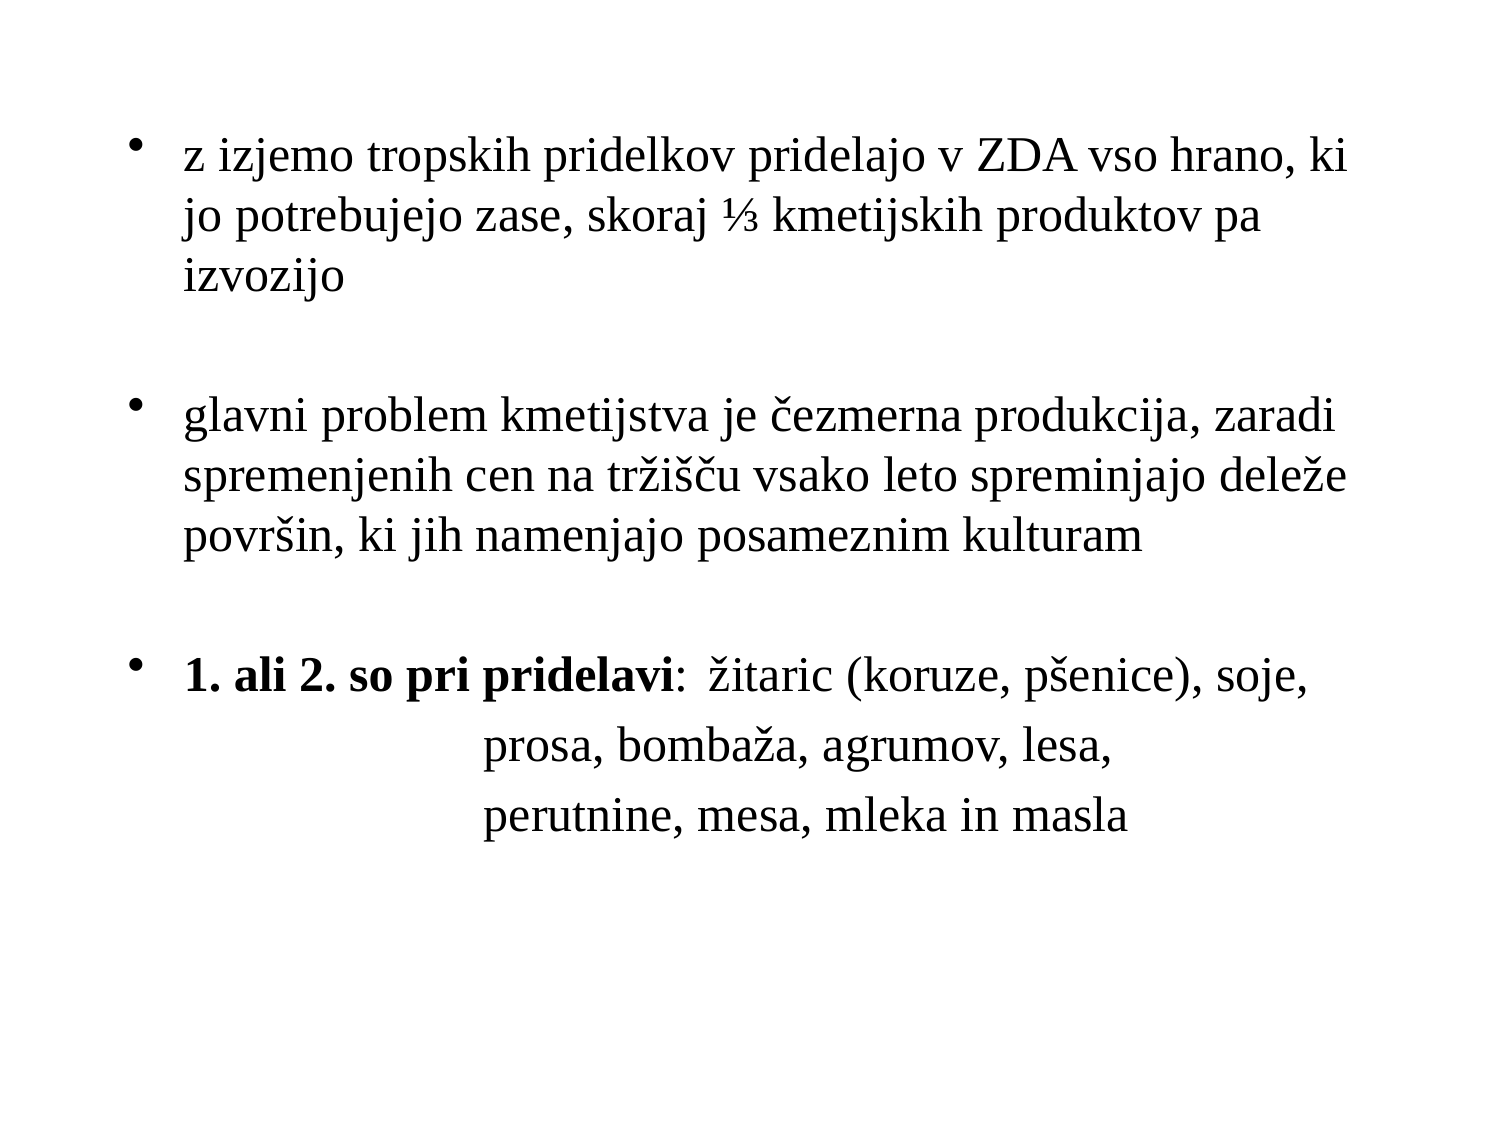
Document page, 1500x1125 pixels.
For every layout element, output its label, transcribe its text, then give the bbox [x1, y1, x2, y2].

list z izjemo tropskih pridelkov pridelajo v ZDA vso hrano, ki jo potrebujejo zase, skoraj ⅓ kmetijskih produktov pa izvozijo glavni problem kmetijstva je čezmerna produkcija, zaradi spremenjenih cen na tržišču vsako leto spreminjajo deleže površin, ki jih namenjajo posameznim kulturam 1. ali 2. so pri pridelavi: žitaric (koruze, pšenice), soje, prosa, bombaža, agrumov, lesa, perutnine, mesa, mleka in masla [112, 113, 1388, 1000]
